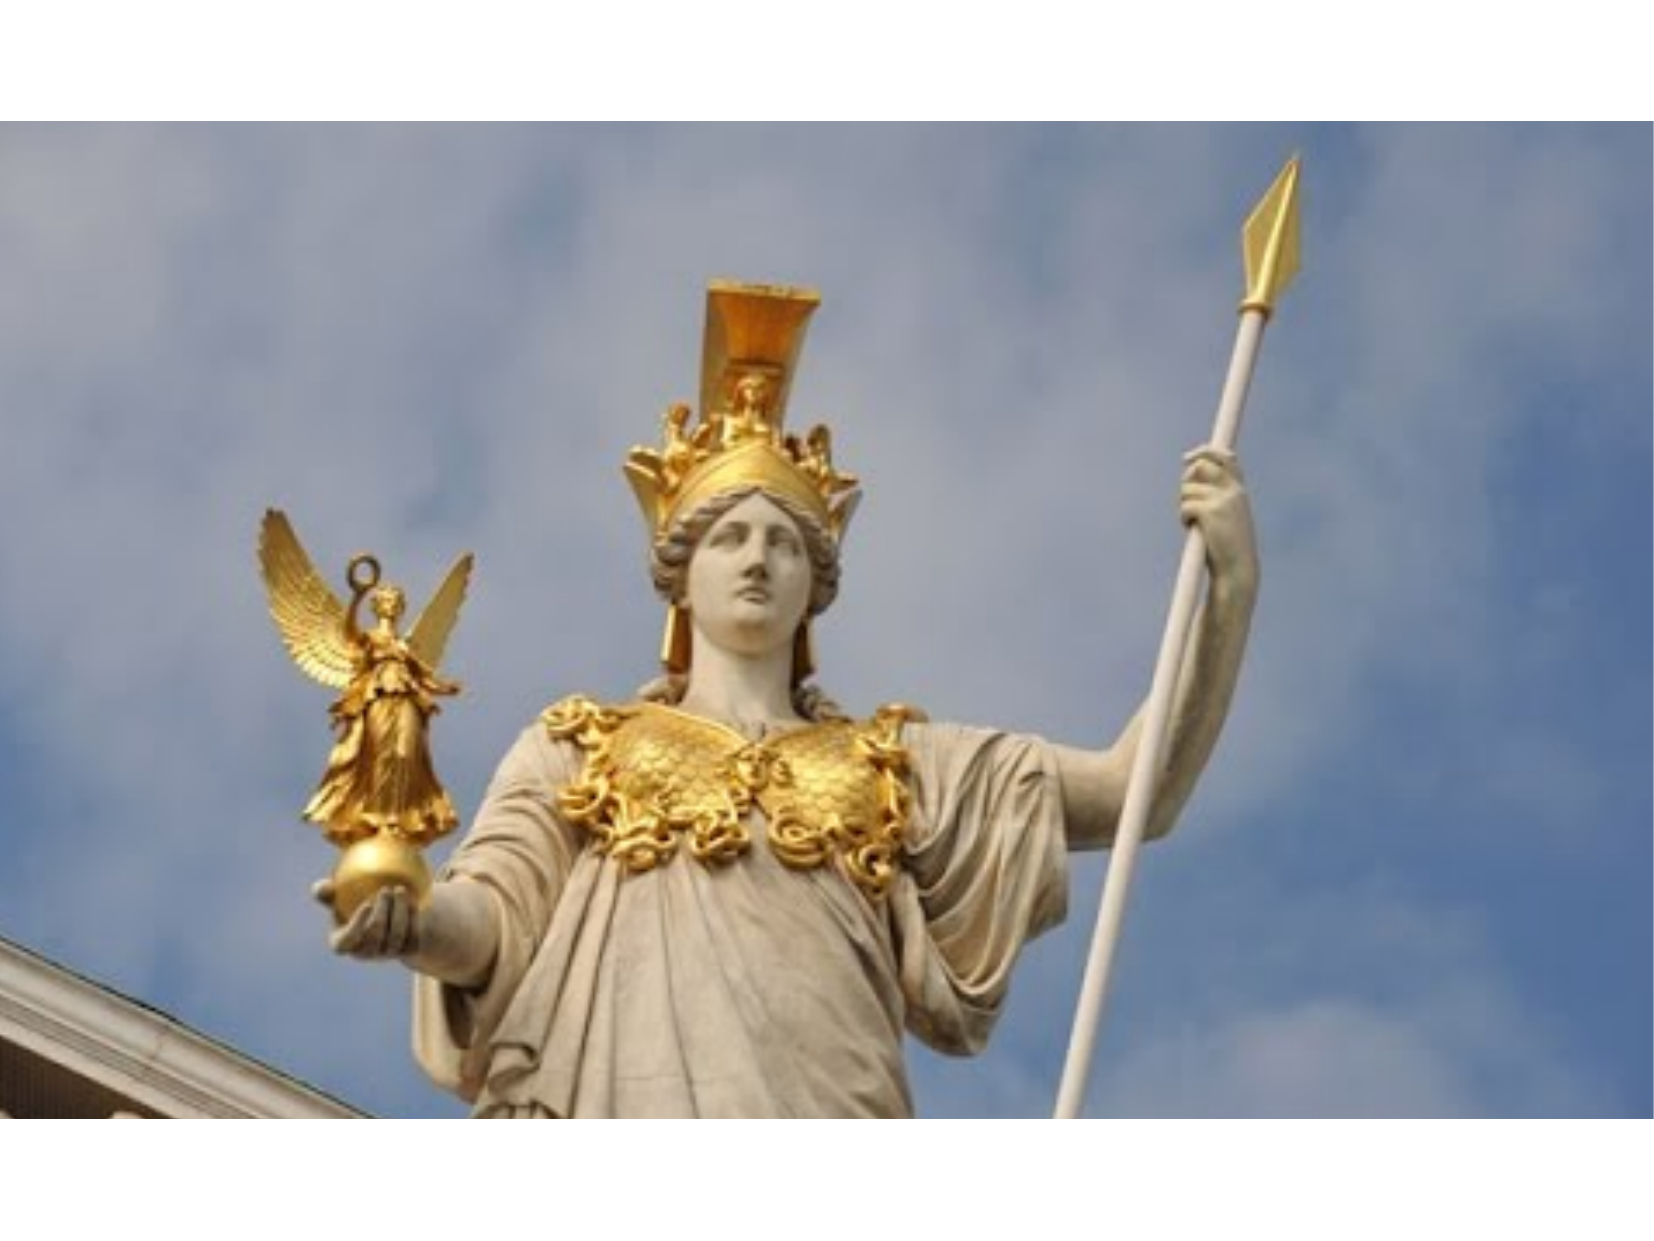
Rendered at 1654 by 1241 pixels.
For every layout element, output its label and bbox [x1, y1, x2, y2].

picture [0, 121, 1654, 1119]
